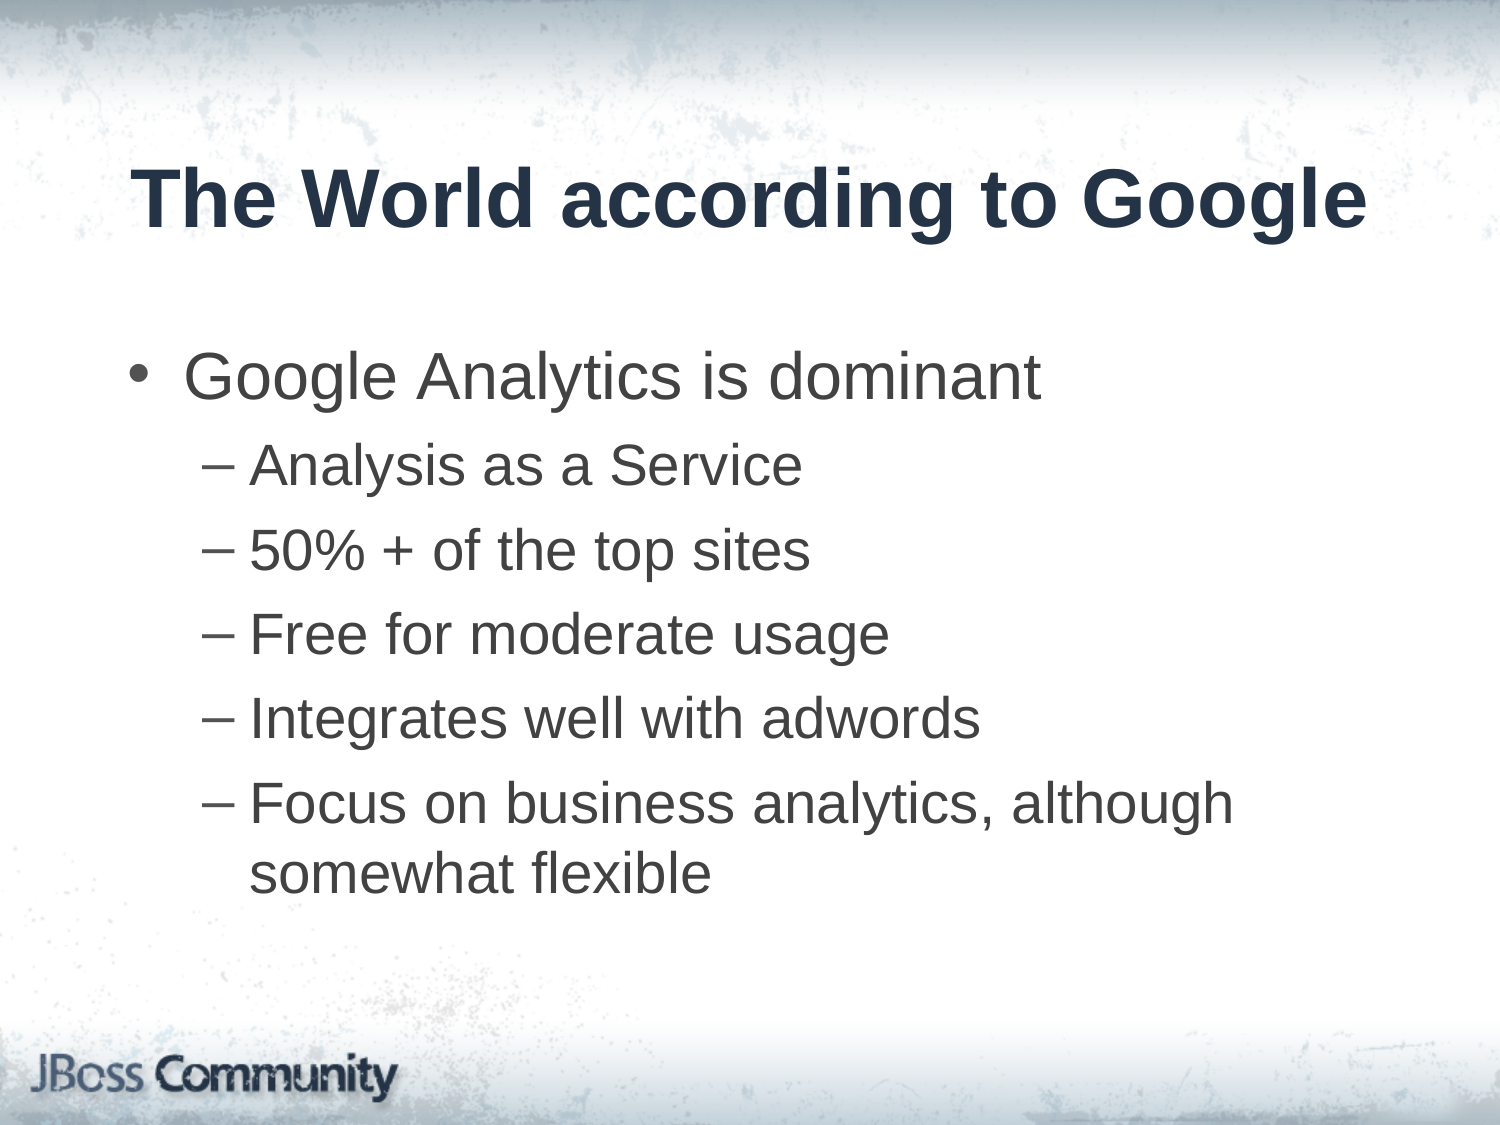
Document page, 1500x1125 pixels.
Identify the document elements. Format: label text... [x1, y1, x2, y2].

list Google Analytics is dominant Analysis as a Service 50% + of the top sites Free for moderate usage Integrates well with adwords Focus on business analytics, although somewhat flexible [112, 324, 1388, 993]
picture [0, 0, 1500, 1125]
title The World according to Google [112, 76, 1388, 312]
